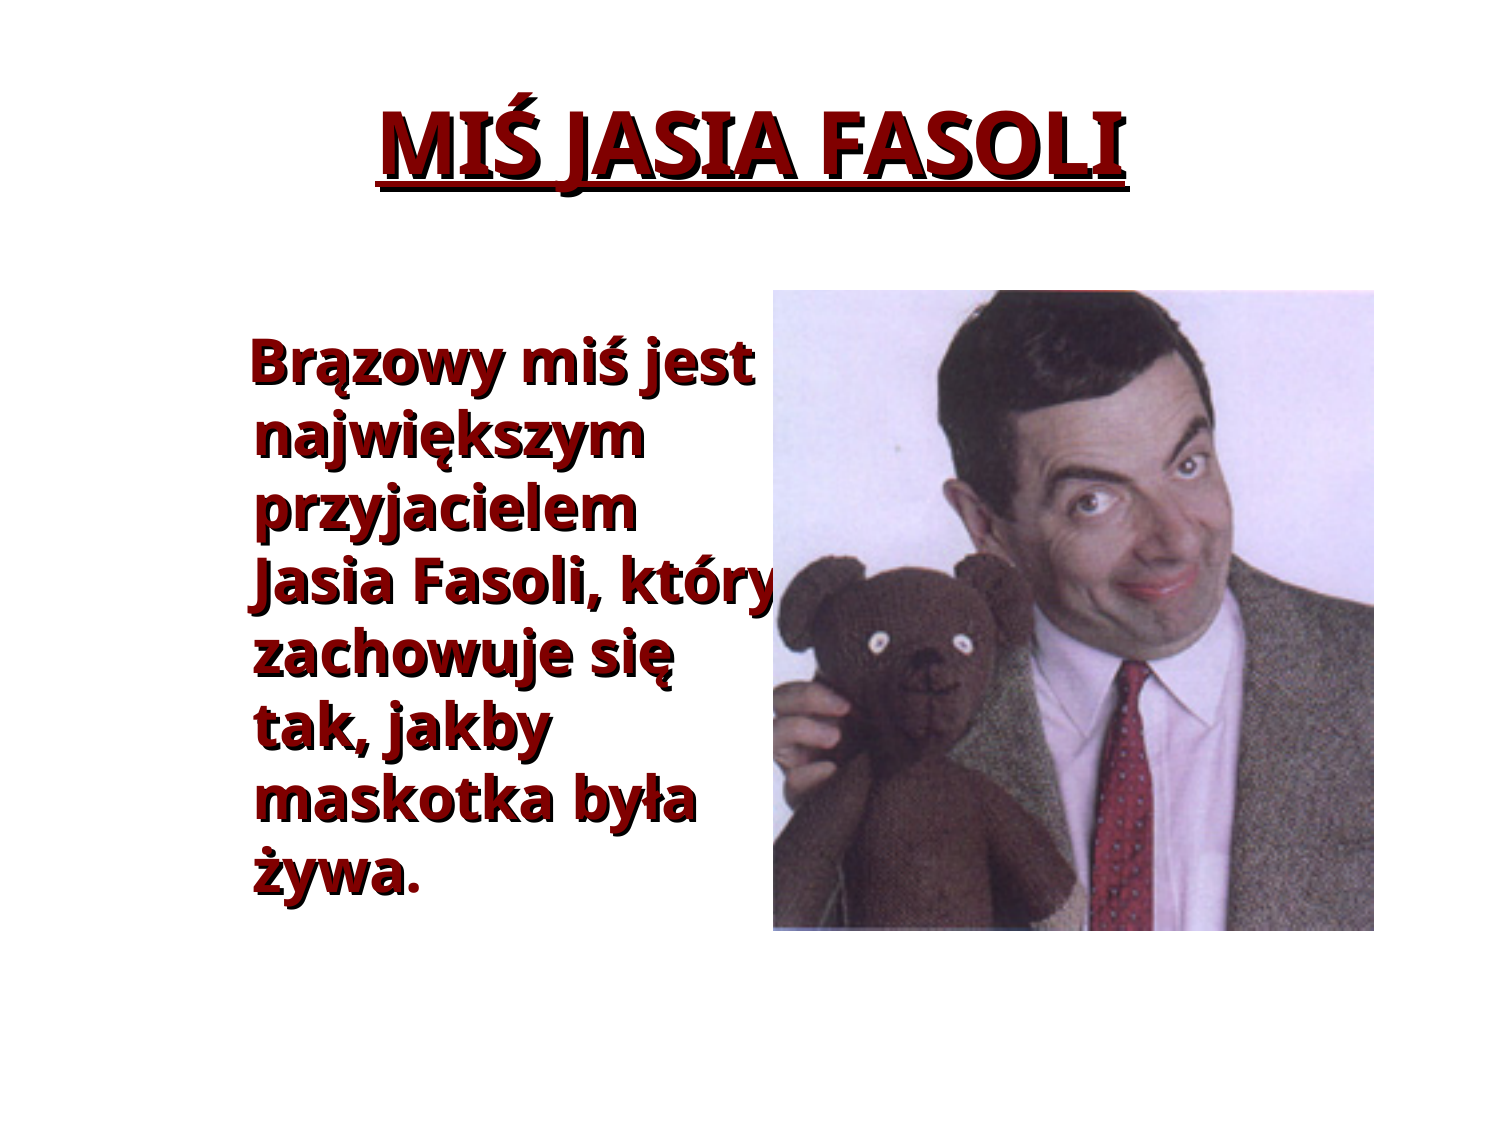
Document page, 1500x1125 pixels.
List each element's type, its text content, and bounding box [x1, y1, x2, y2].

list Brązowy miś jest największym przyjacielem Jasia Fasoli, który zachowuje się tak, jakby maskotka była żywa. [135, 314, 799, 1006]
title MIŚ JASIA FASOLI [75, 45, 1426, 234]
picture [773, 290, 1374, 931]
